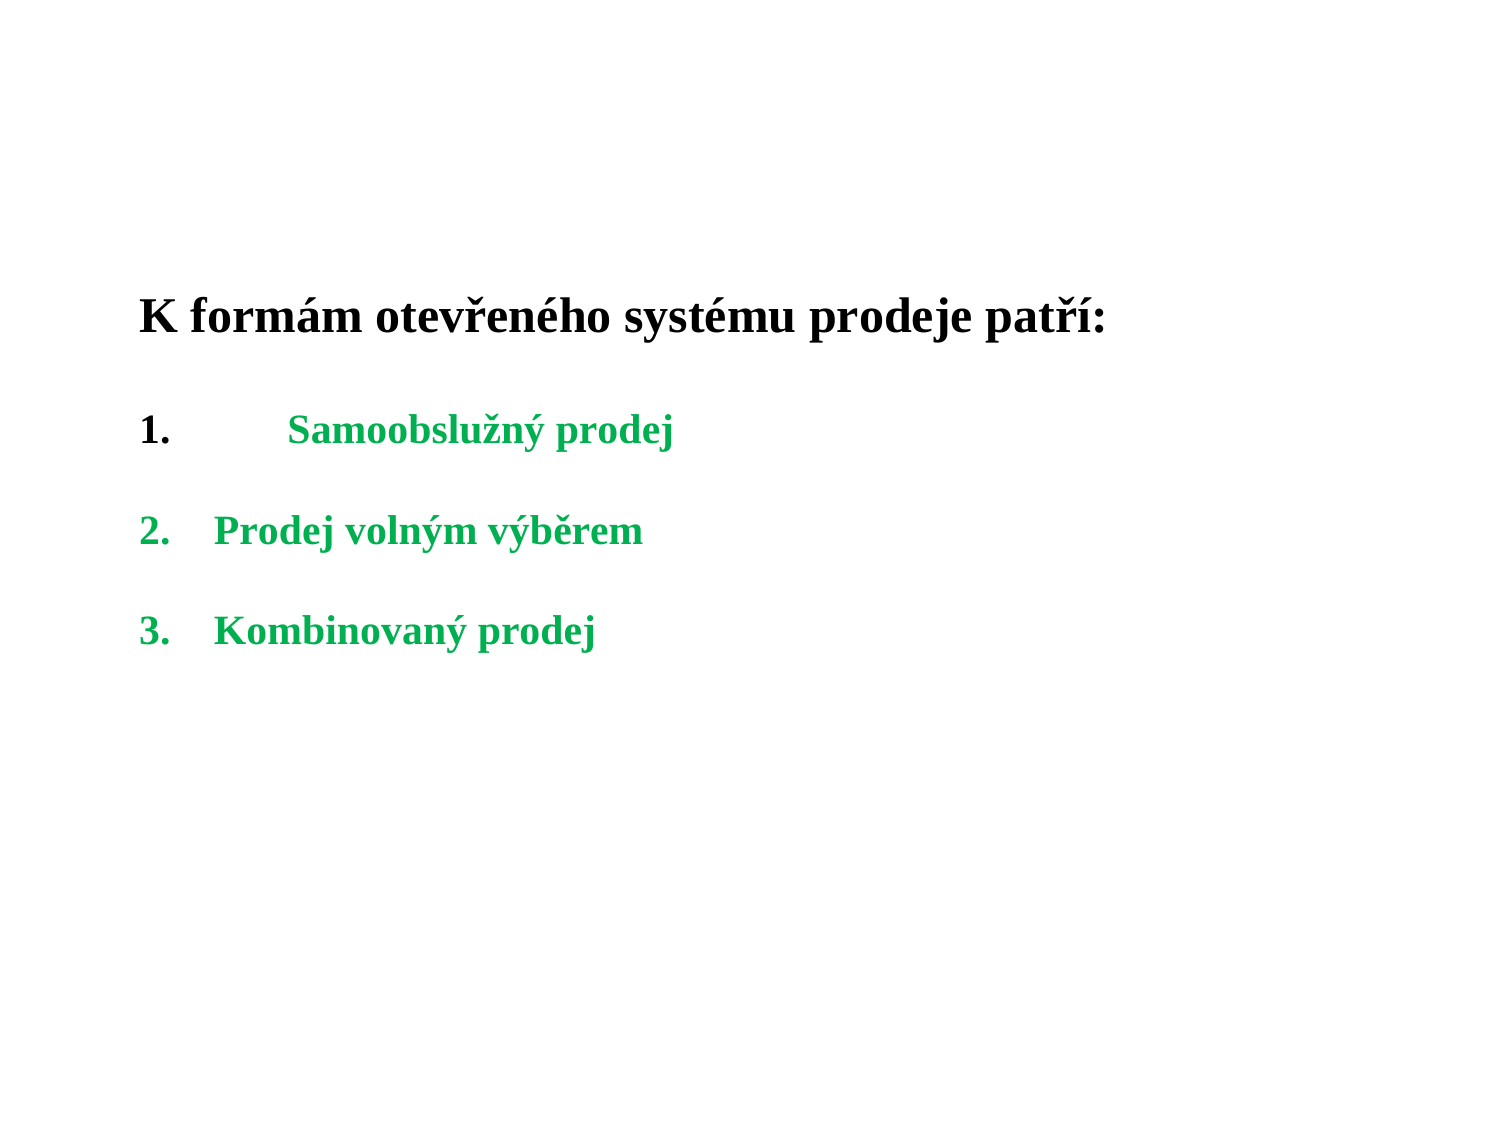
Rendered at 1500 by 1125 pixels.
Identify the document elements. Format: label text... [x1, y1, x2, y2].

text_box K formám otevřeného systému prodeje patří: Samoobslužný prodej 2. Prodej volným výběrem 3. Kombinovaný prodej [123, 274, 1353, 710]
